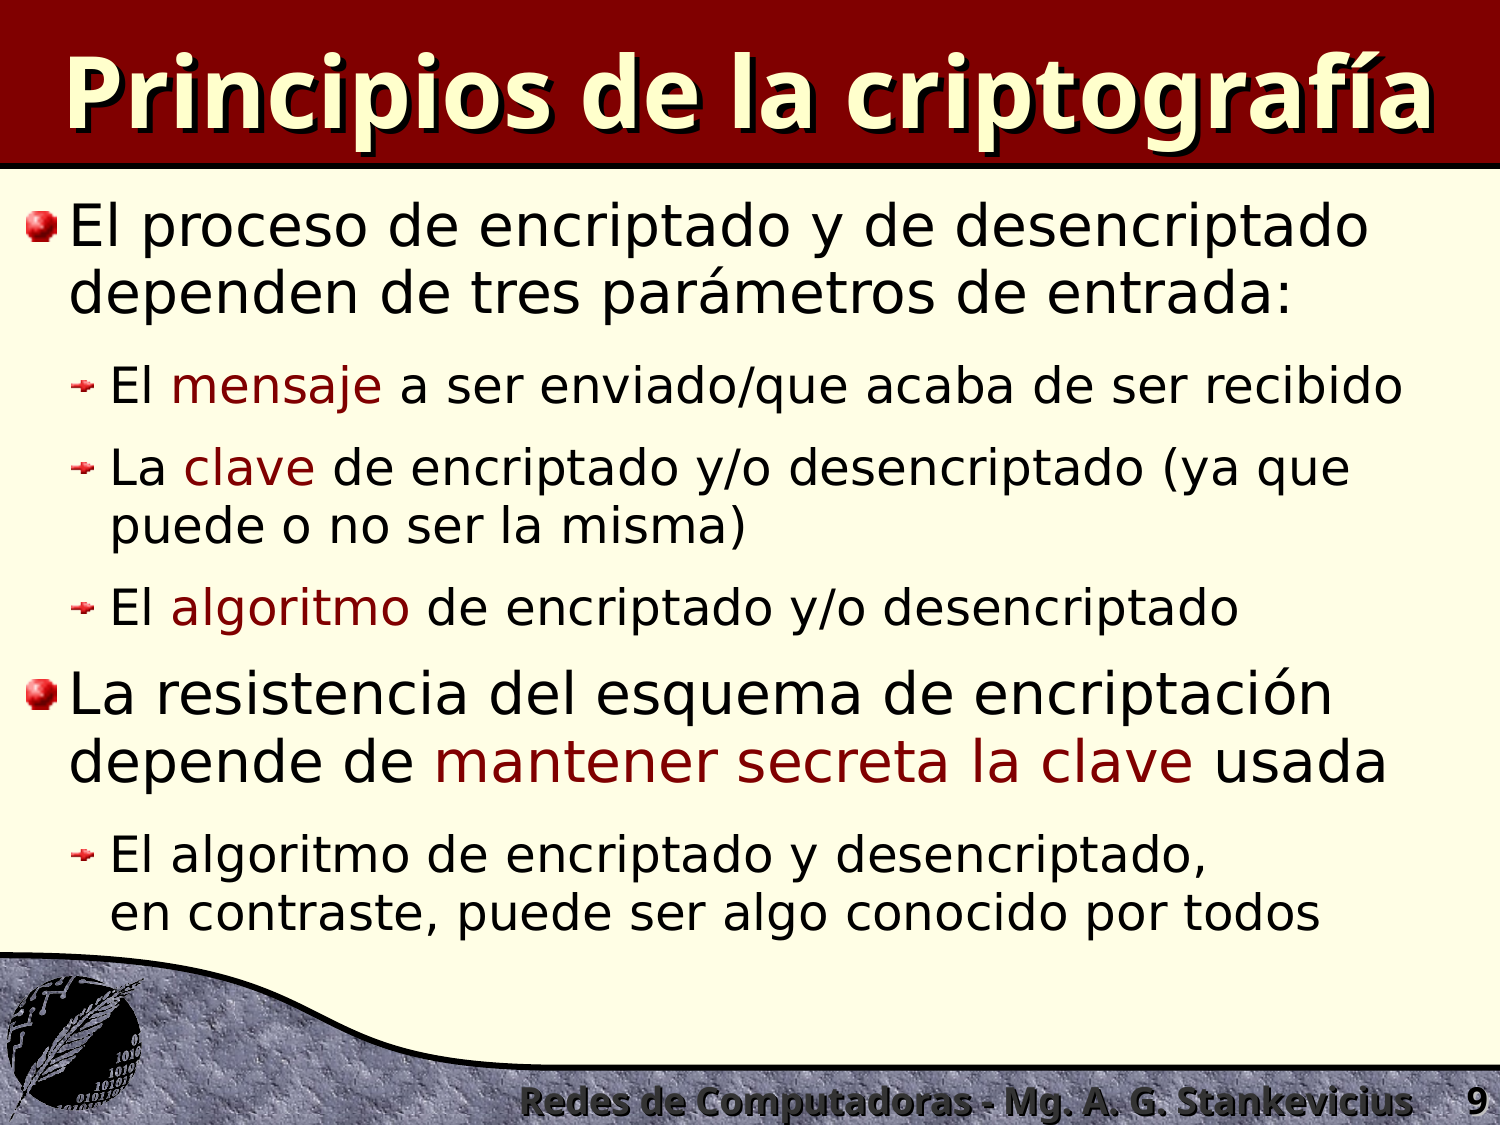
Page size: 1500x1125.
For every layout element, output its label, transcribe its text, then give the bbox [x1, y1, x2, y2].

title Principios de la criptografía [15, 5, 1485, 160]
picture [1047, 1100, 1054, 1110]
picture [790, 1100, 795, 1110]
picture [0, 959, 1500, 1125]
list El proceso de encriptado y de desencriptado dependen de tres parámetros de entrada: El mensaje a ser enviado/que acaba de ser recibido La clave de encriptado y/o desencriptado (ya que puede o no ser la misma) El algoritmo de encriptado y/o desencriptado La resistencia del esquema de encriptación depende de mantener secreta la clave usada El algoritmo de encriptado y desencriptado, en contraste, puede ser algo conocido por todos [11, 192, 1486, 946]
